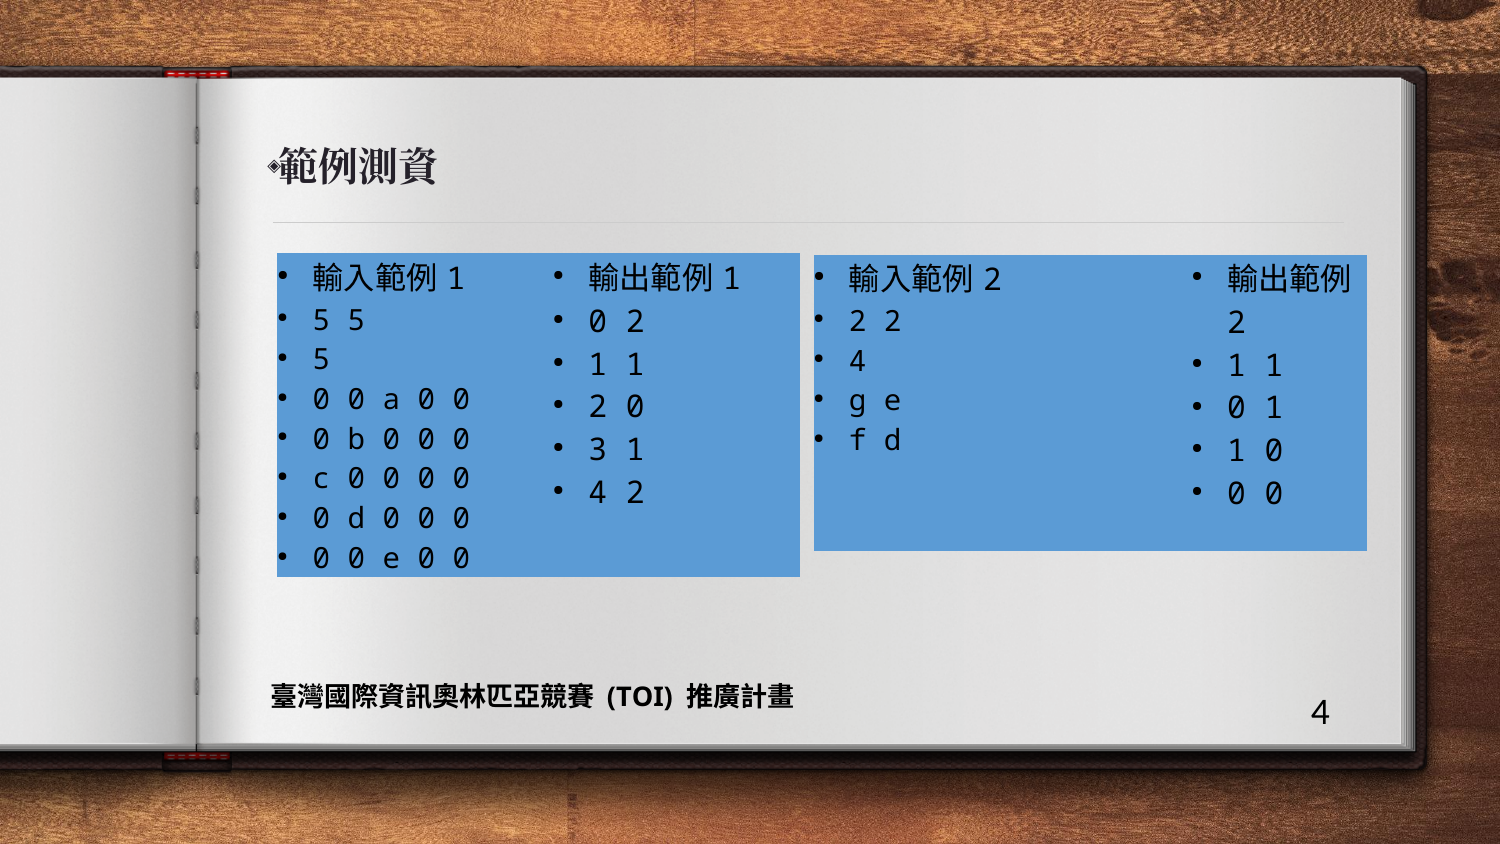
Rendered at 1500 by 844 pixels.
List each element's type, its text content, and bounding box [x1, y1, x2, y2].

table_header 輸出範例1 0 2 1 1 2 0 3 1 4 2 [553, 253, 800, 577]
table_header 輸入範例2 2 2 4 g e f d [814, 255, 1192, 551]
table_header 輸入範例1 5 5 5 0 0 a 0 0 0 b 0 0 0 c 0 0 0 0 0 d 0 0 0 0 0 e 0 0 [277, 253, 553, 577]
table_header 輸出範例2 1 1 0 1 1 0 0 0 [1192, 255, 1367, 551]
text_box [1295, 672, 1386, 737]
list 範例測資 [252, 126, 1194, 205]
